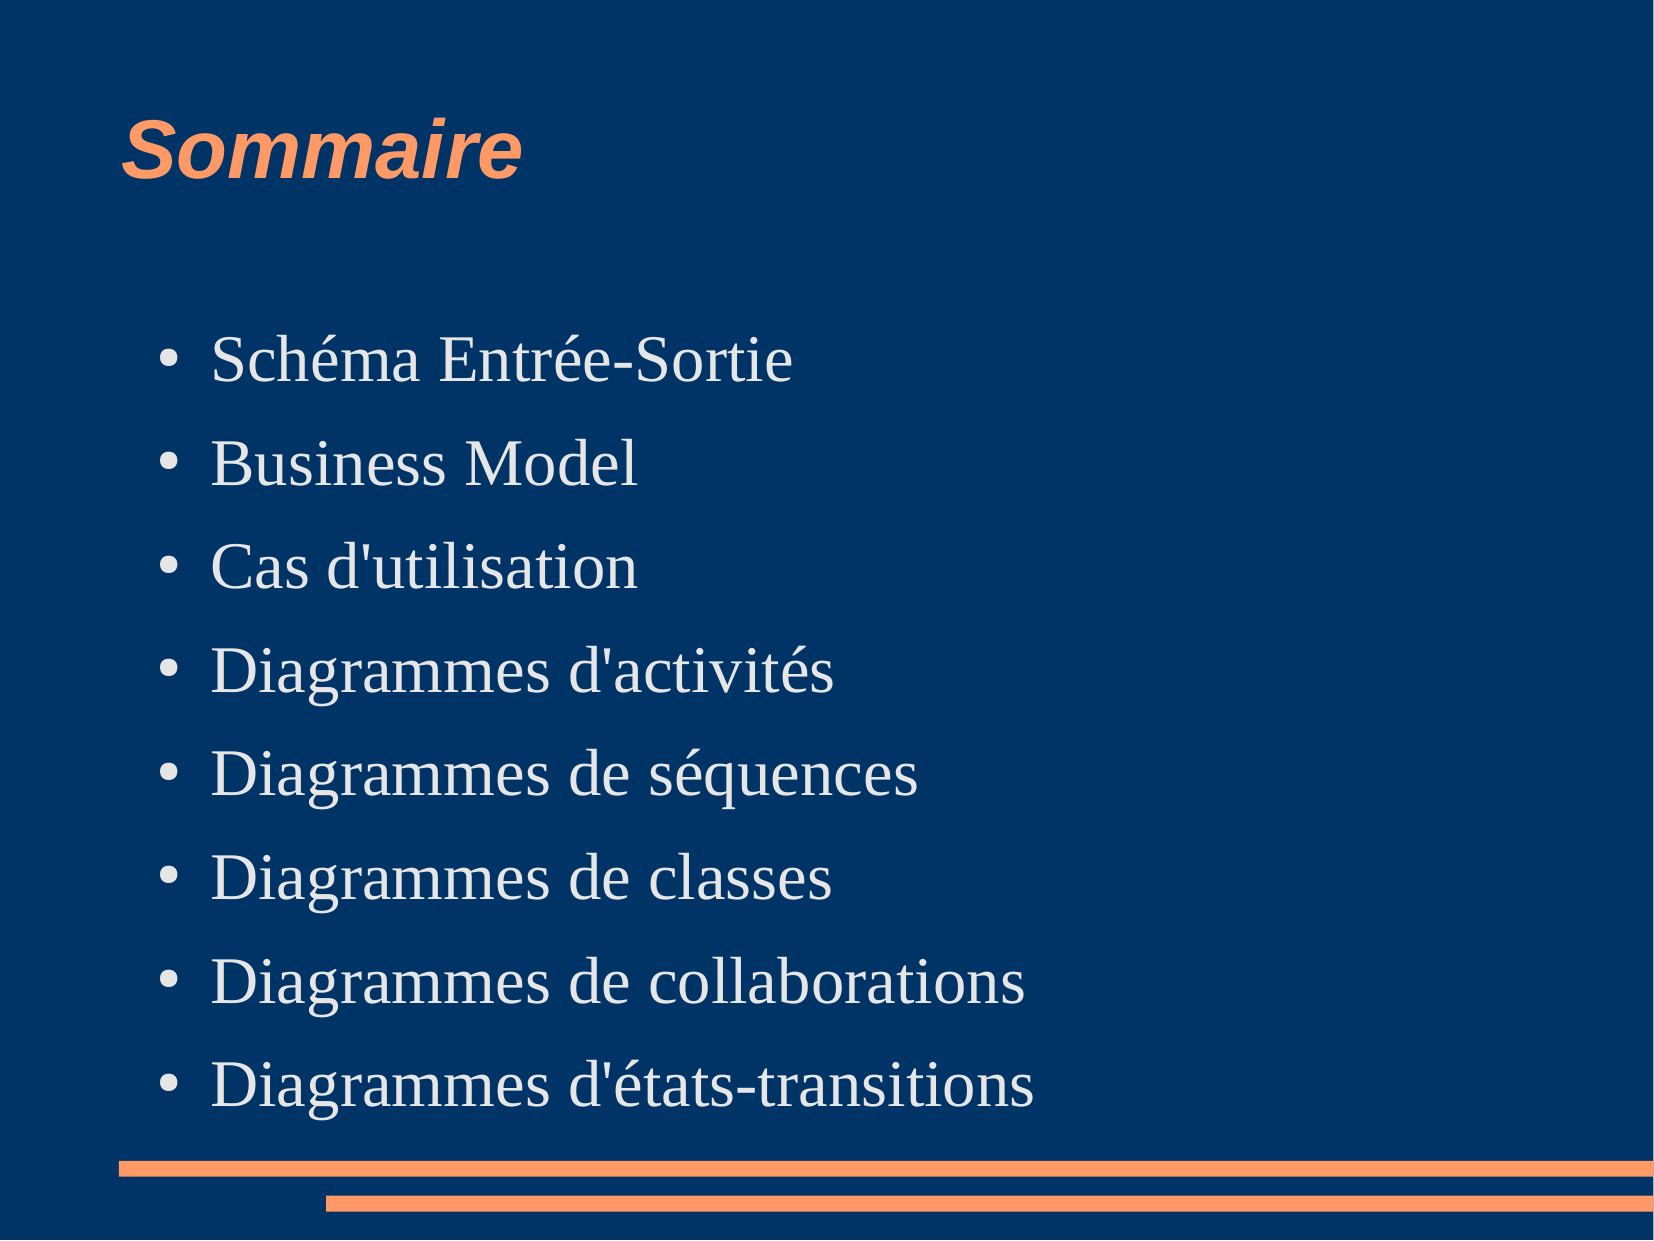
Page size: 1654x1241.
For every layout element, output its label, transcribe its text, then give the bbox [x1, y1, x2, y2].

list Schéma Entrée-Sortie Business Model Cas d'utilisation Diagrammes d'activités Diagrammes de séquences Diagrammes de classes Diagrammes de collaborations Diagrammes d'états-transitions [121, 322, 1561, 1176]
title Sommaire [121, 46, 1534, 254]
